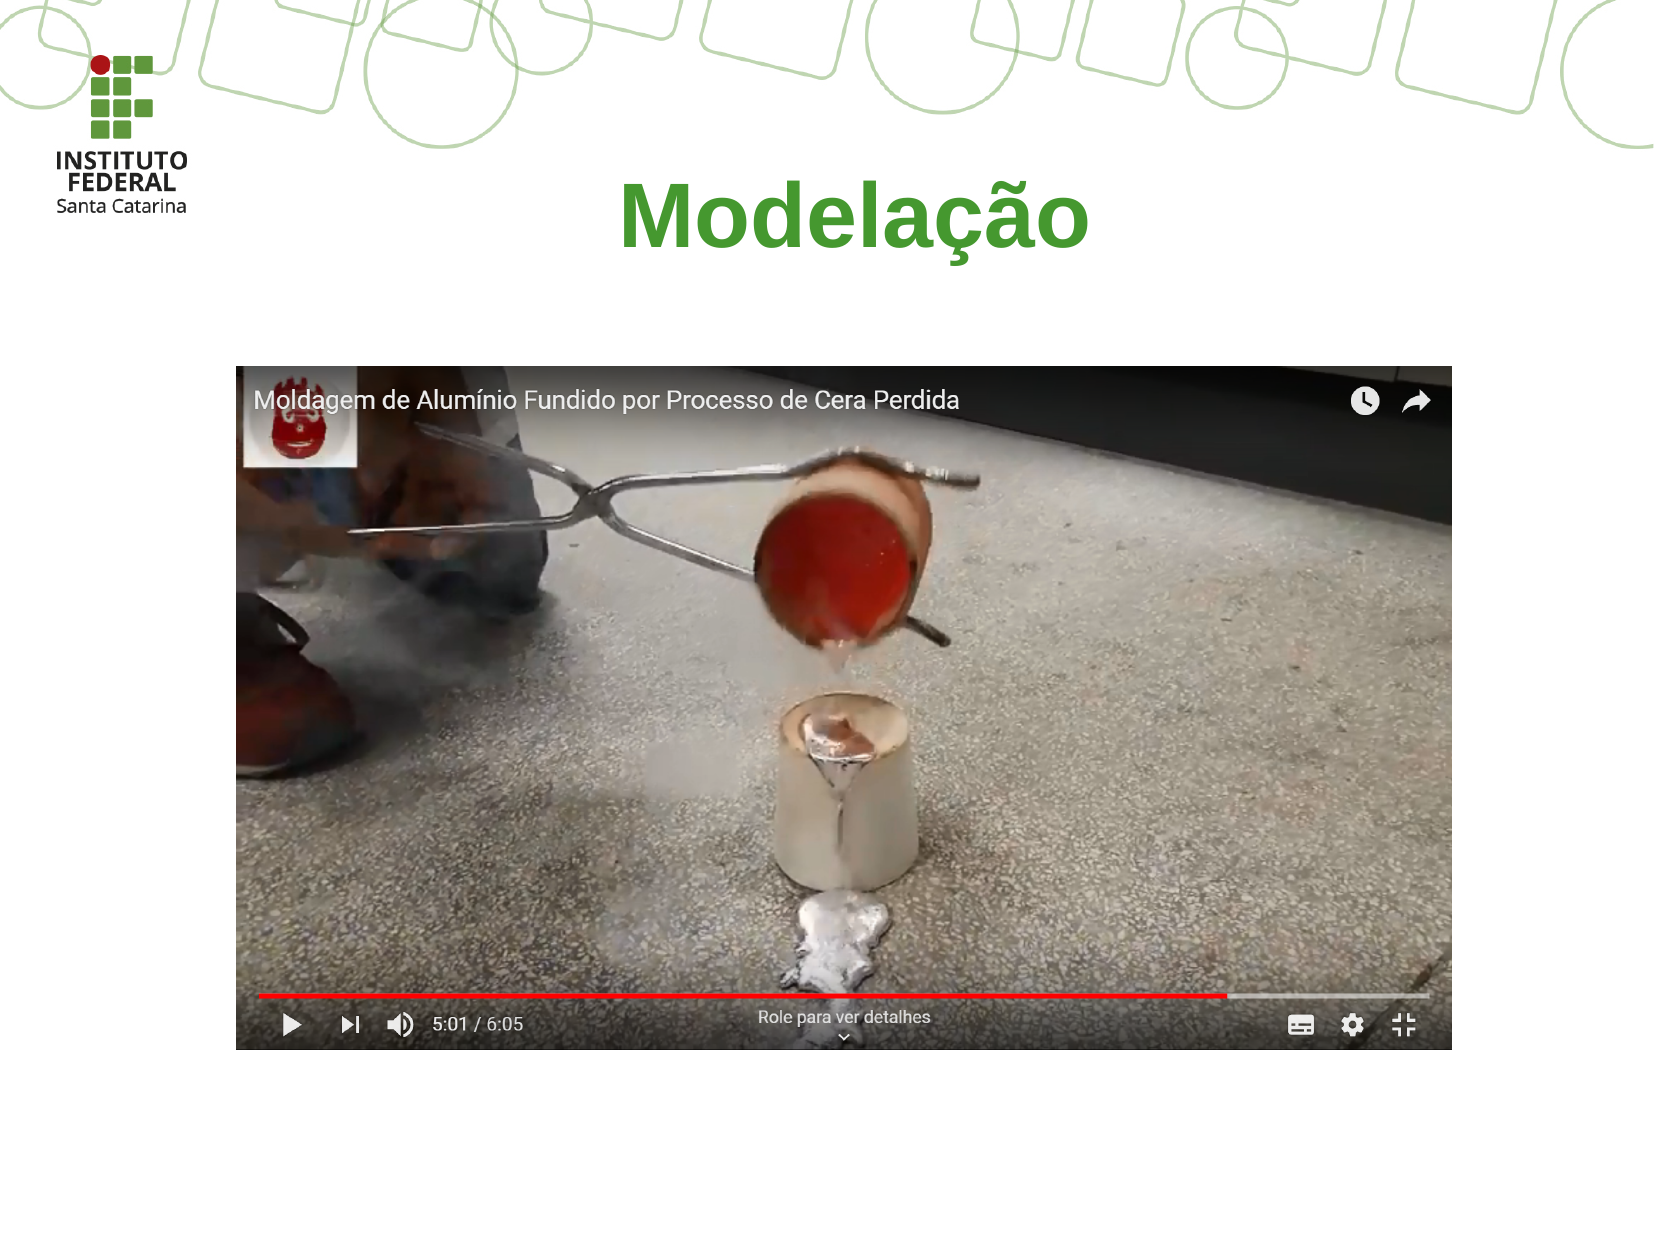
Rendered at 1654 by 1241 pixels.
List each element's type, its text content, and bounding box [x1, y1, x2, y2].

picture [0, 0, 1654, 1169]
title Modelação [212, 111, 1524, 319]
